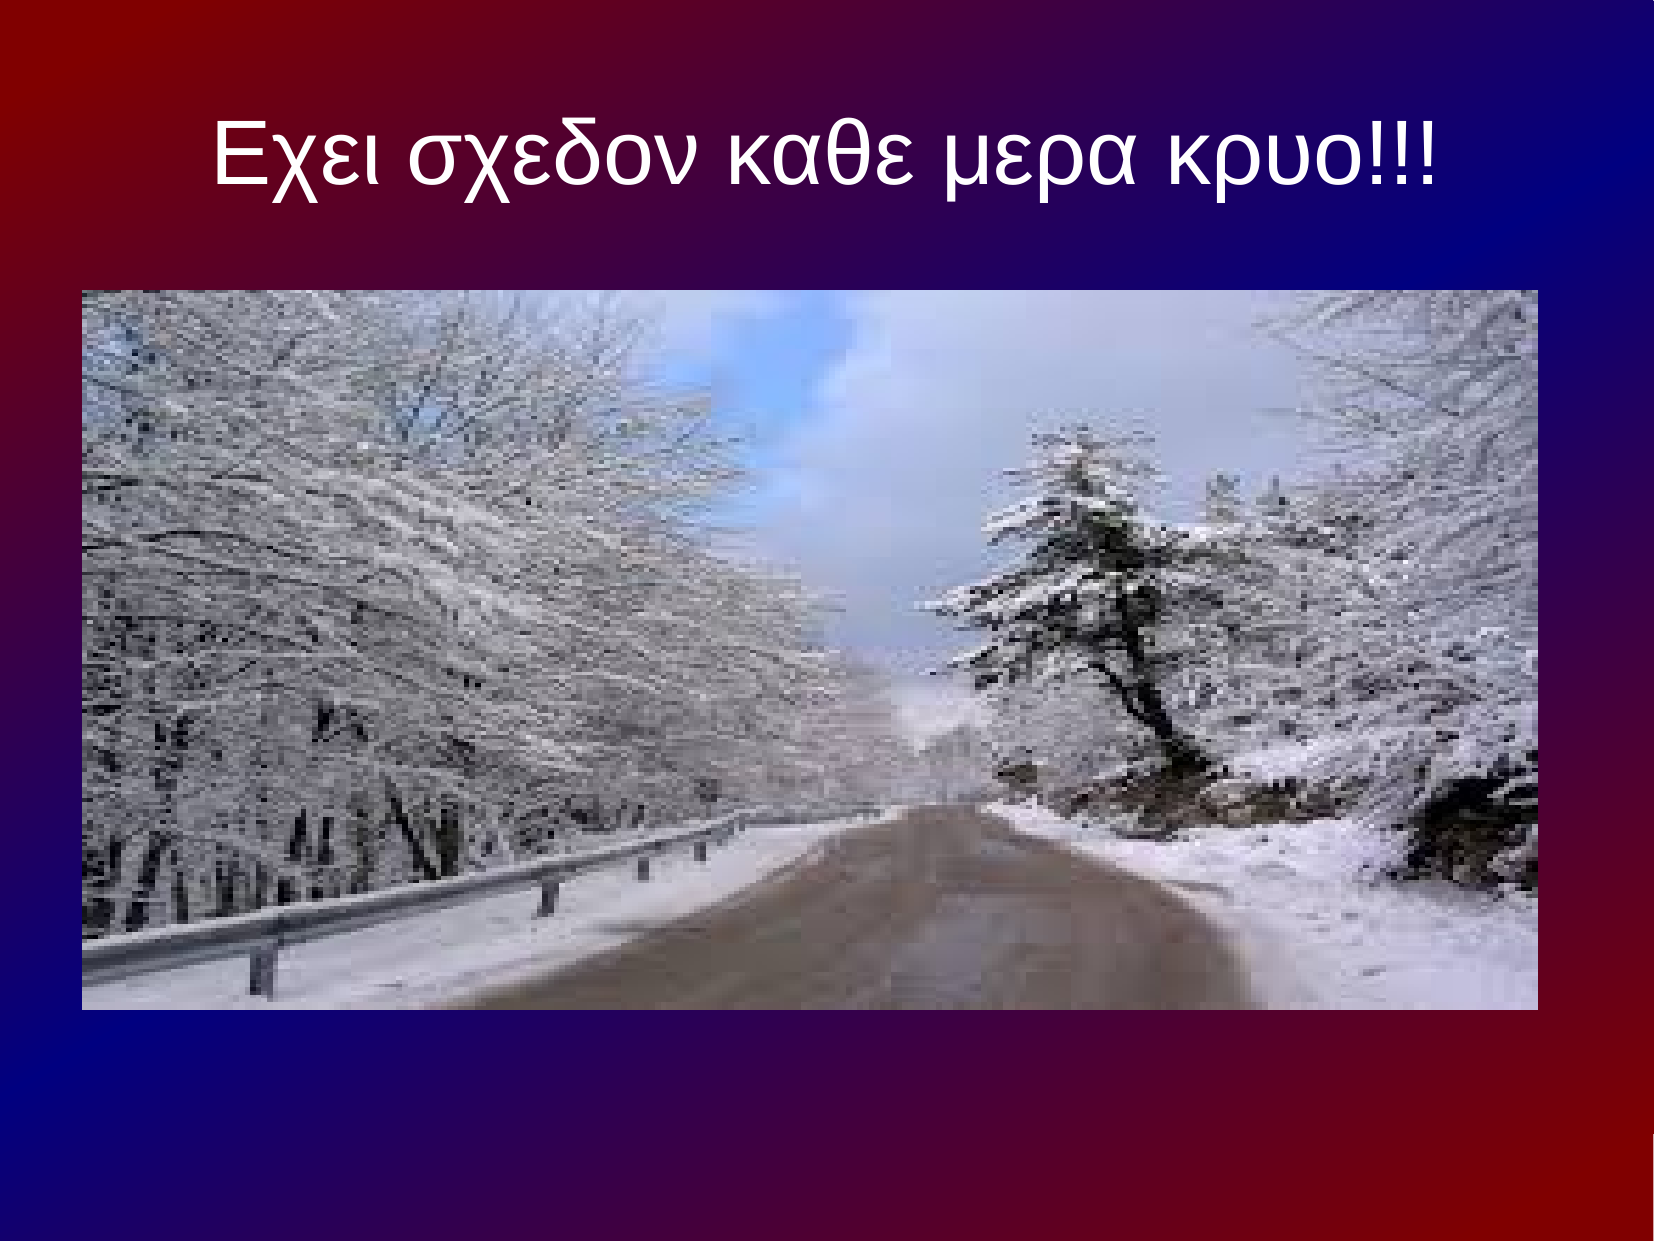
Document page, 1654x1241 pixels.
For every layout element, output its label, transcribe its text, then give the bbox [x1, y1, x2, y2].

title Εχει σχεδον καθε μερα κρυο!!! [82, 49, 1571, 257]
picture [82, 290, 1538, 1010]
